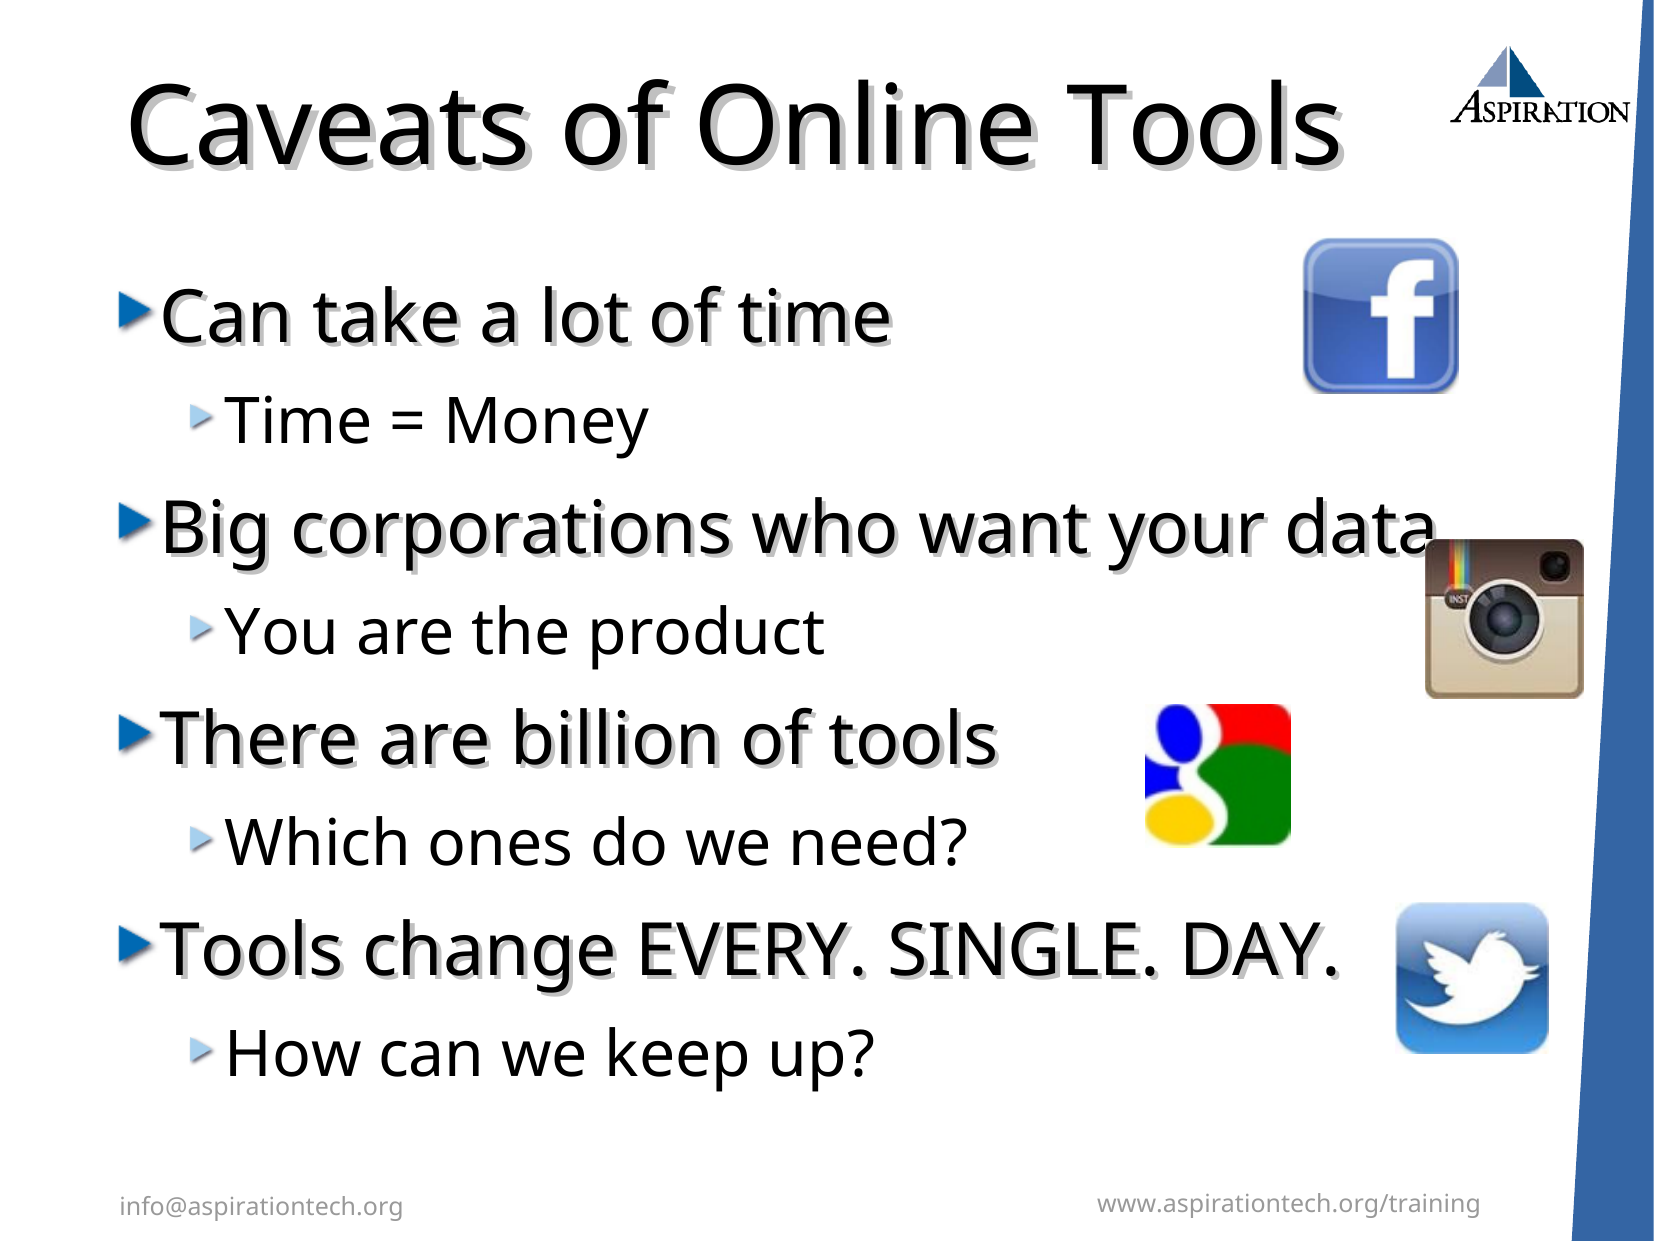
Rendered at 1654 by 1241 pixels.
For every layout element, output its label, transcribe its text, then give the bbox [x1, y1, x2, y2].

picture [1425, 539, 1584, 699]
title Caveats of Online Tools [54, 21, 1415, 227]
picture [1450, 46, 1631, 132]
picture [1395, 902, 1549, 1054]
list Can take a lot of time Time = Money Big corporations who want your data You are the product There are billion of tools Which ones do we need? Tools change EVERY. SINGLE. DAY. How can we keep up? [54, 263, 1595, 1089]
picture [1145, 704, 1291, 848]
picture [1302, 237, 1459, 394]
